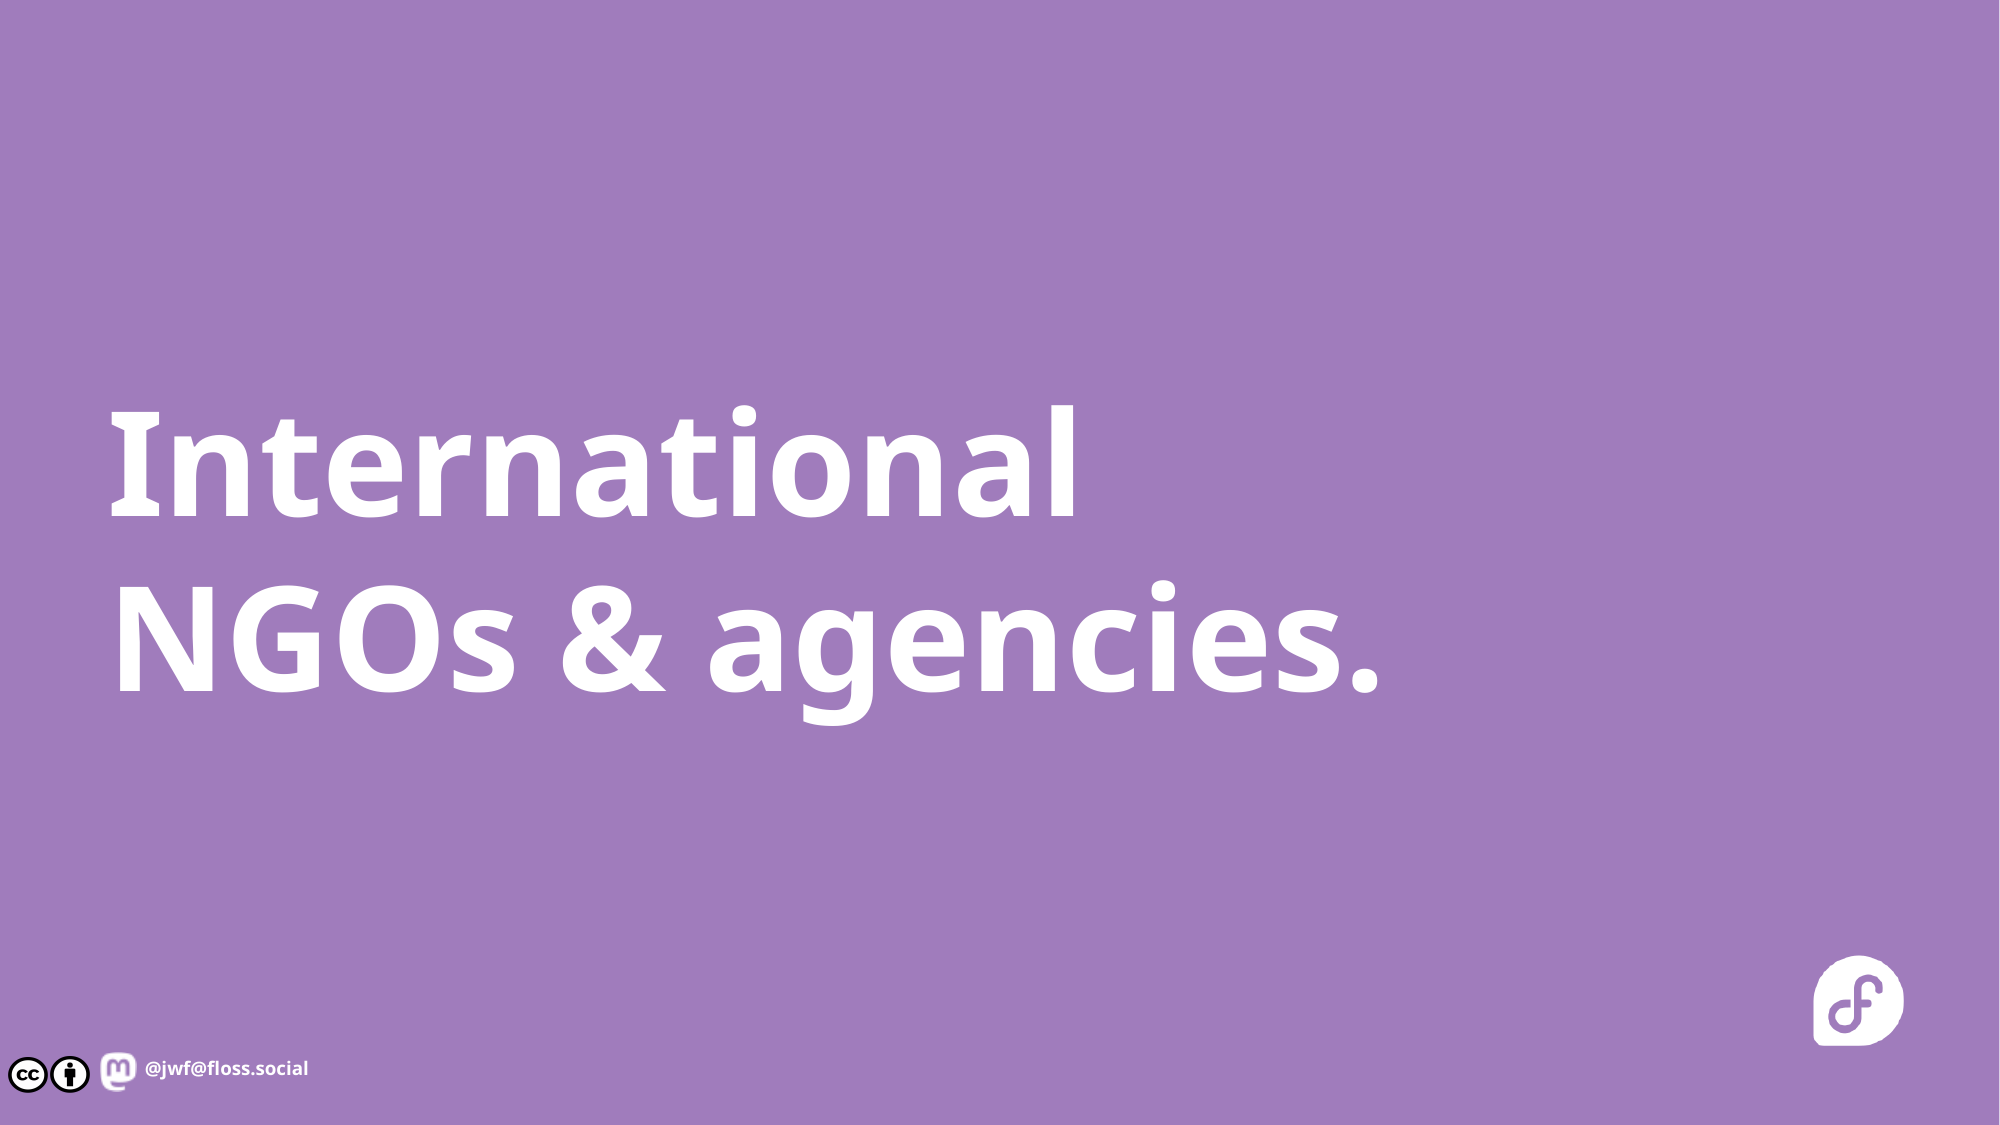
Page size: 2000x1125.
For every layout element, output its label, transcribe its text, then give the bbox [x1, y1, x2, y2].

picture [50, 1056, 90, 1093]
picture [100, 1052, 137, 1092]
list @jwf@floss.social [135, 1047, 319, 1084]
picture [8, 1057, 48, 1093]
title International NGOs & agencies. [107, 98, 1500, 994]
picture [1813, 955, 1904, 1046]
